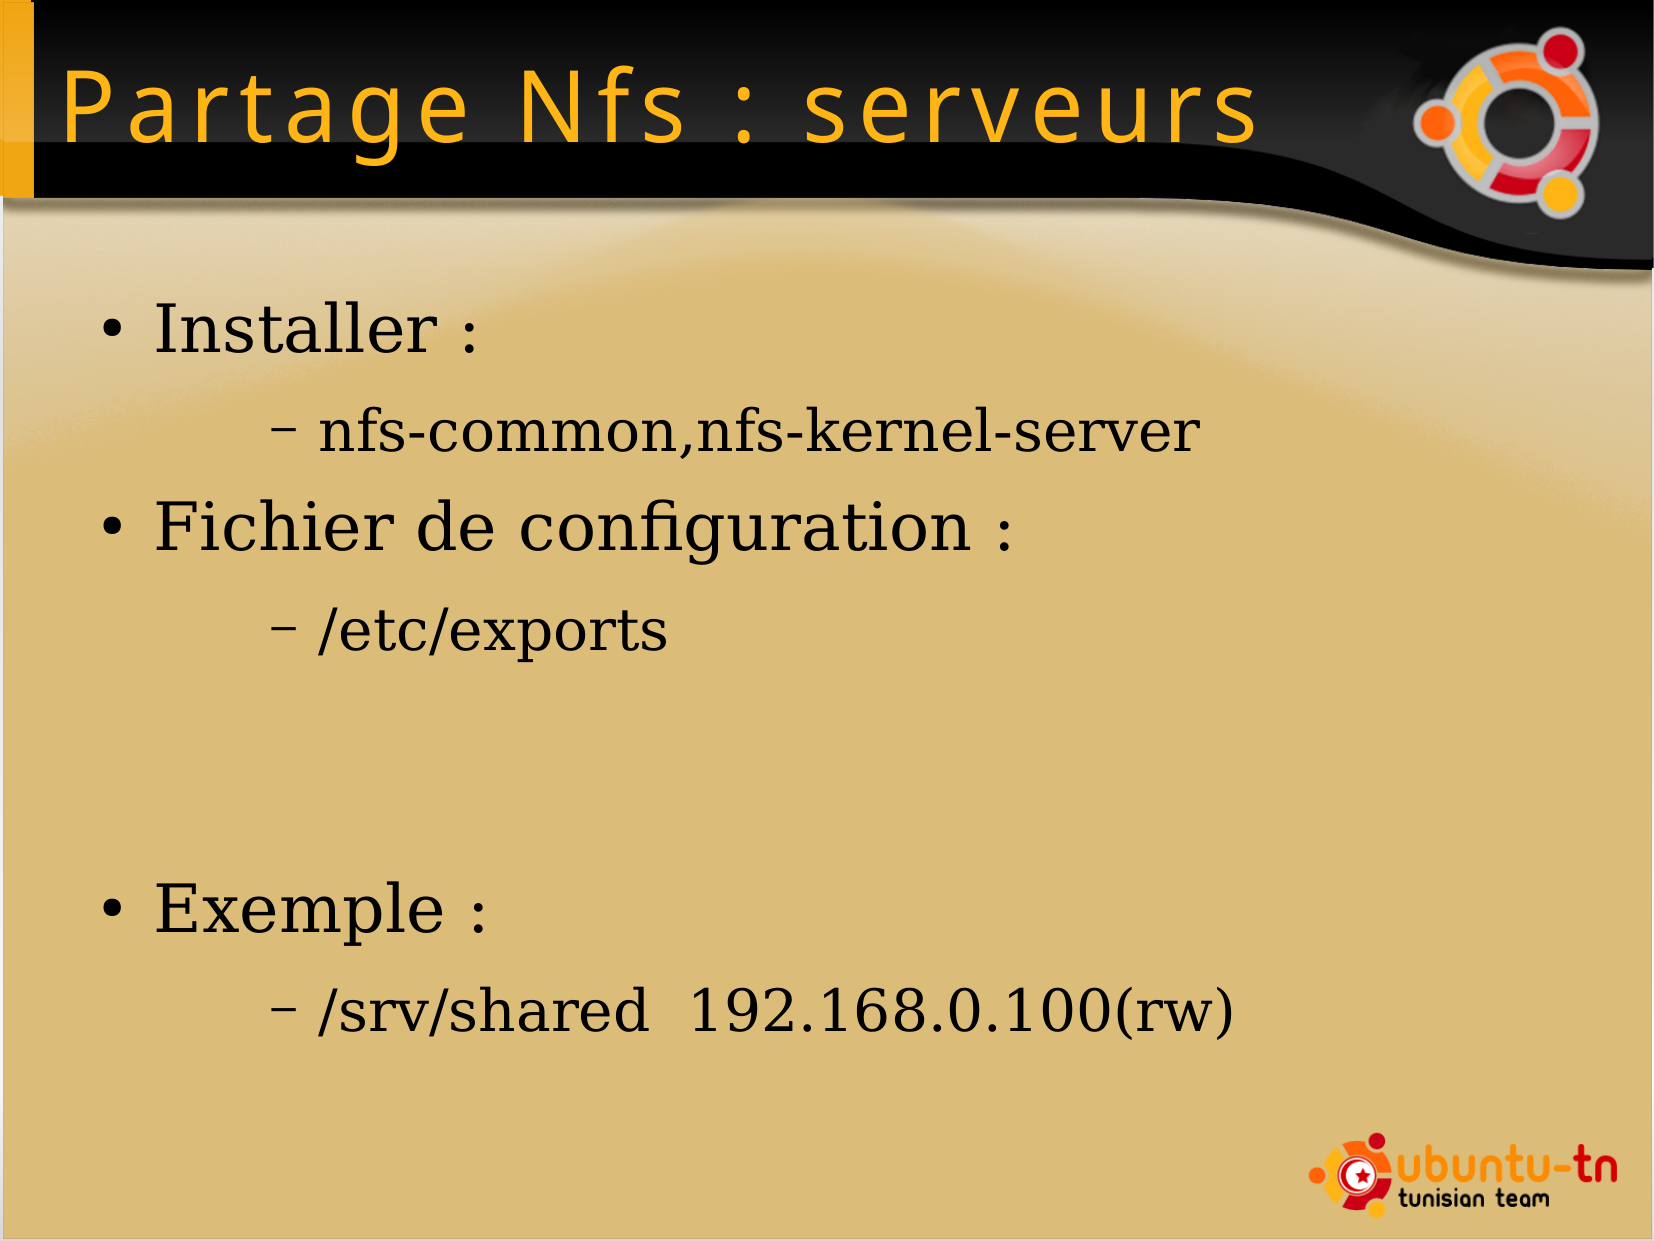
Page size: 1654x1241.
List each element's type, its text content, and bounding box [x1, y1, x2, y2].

title Partage Nfs : serveurs [59, 36, 1388, 171]
picture [0, 0, 1654, 1241]
list Installer : nfs-common,nfs-kernel-server Fichier de configuration : /etc/exports Exemple : /srv/shared 192.168.0.100(rw) [82, 290, 1571, 1094]
